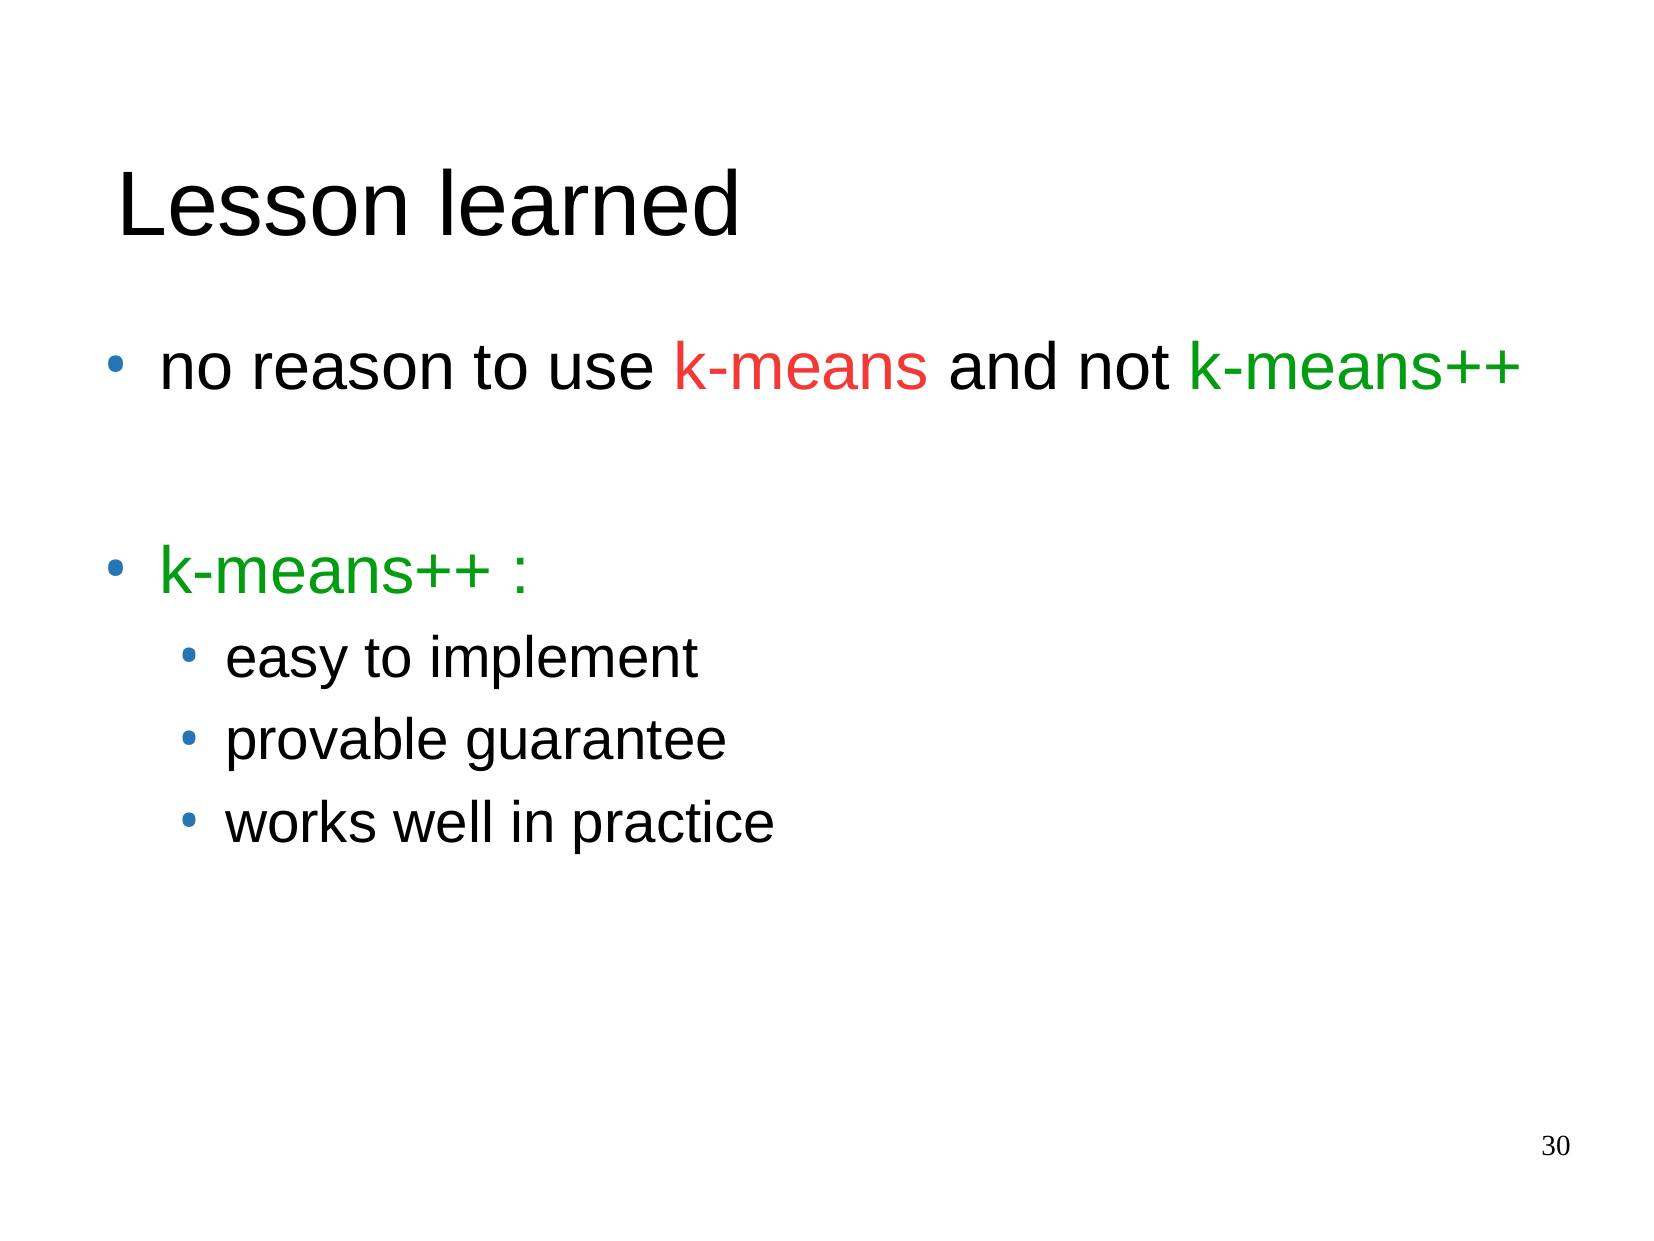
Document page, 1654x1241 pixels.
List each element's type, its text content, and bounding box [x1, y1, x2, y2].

list no reason to use k-means and not k-means++ k-means++ : easy to implement provable guarantee works well in practice [96, 316, 1546, 1241]
title Lesson learned [109, 137, 1543, 316]
